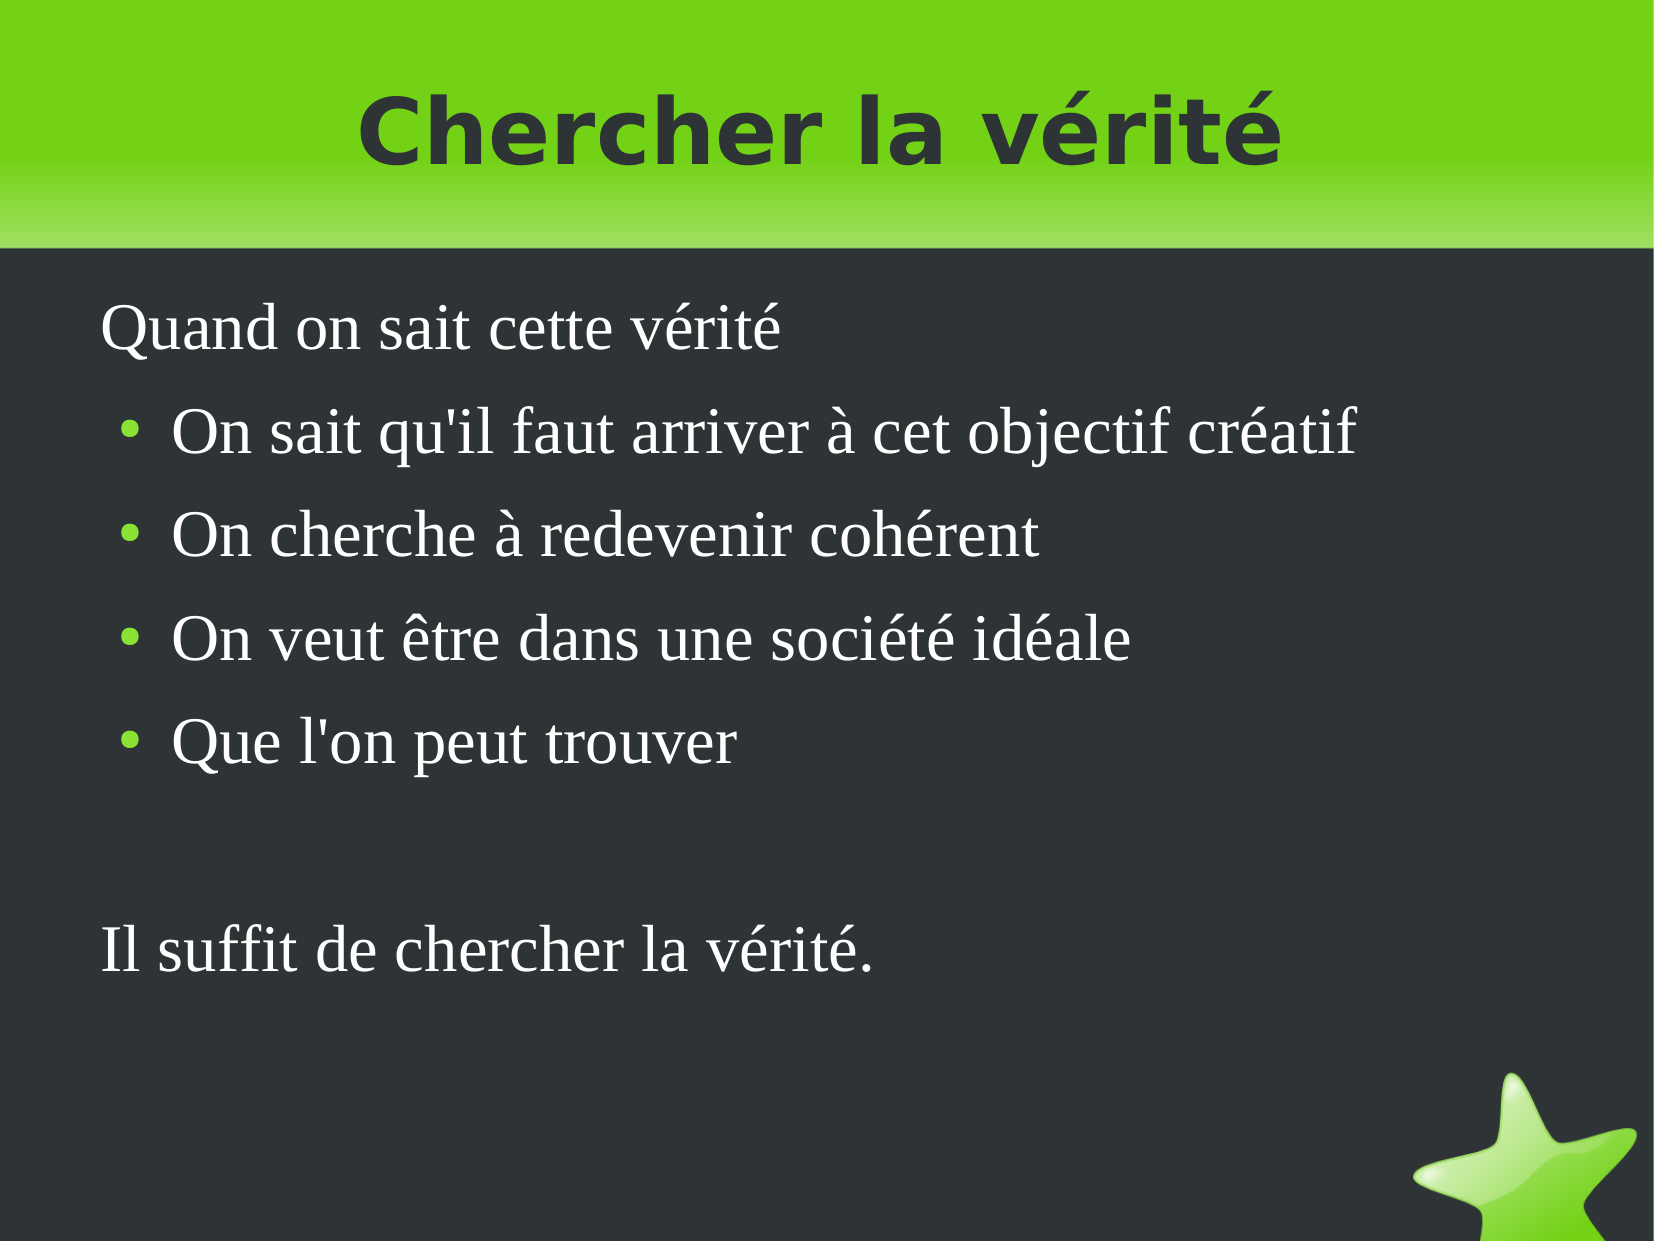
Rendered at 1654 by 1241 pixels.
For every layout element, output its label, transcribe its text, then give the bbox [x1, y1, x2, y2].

list Quand on sait cette vérité On sait qu'il faut arriver à cet objectif créatif On cherche à redevenir cohérent On veut être dans une société idéale Que l'on peut trouver Il suffit de chercher la vérité. [82, 290, 1571, 1144]
title Chercher la vérité [76, 36, 1565, 229]
picture [0, 0, 1654, 1241]
